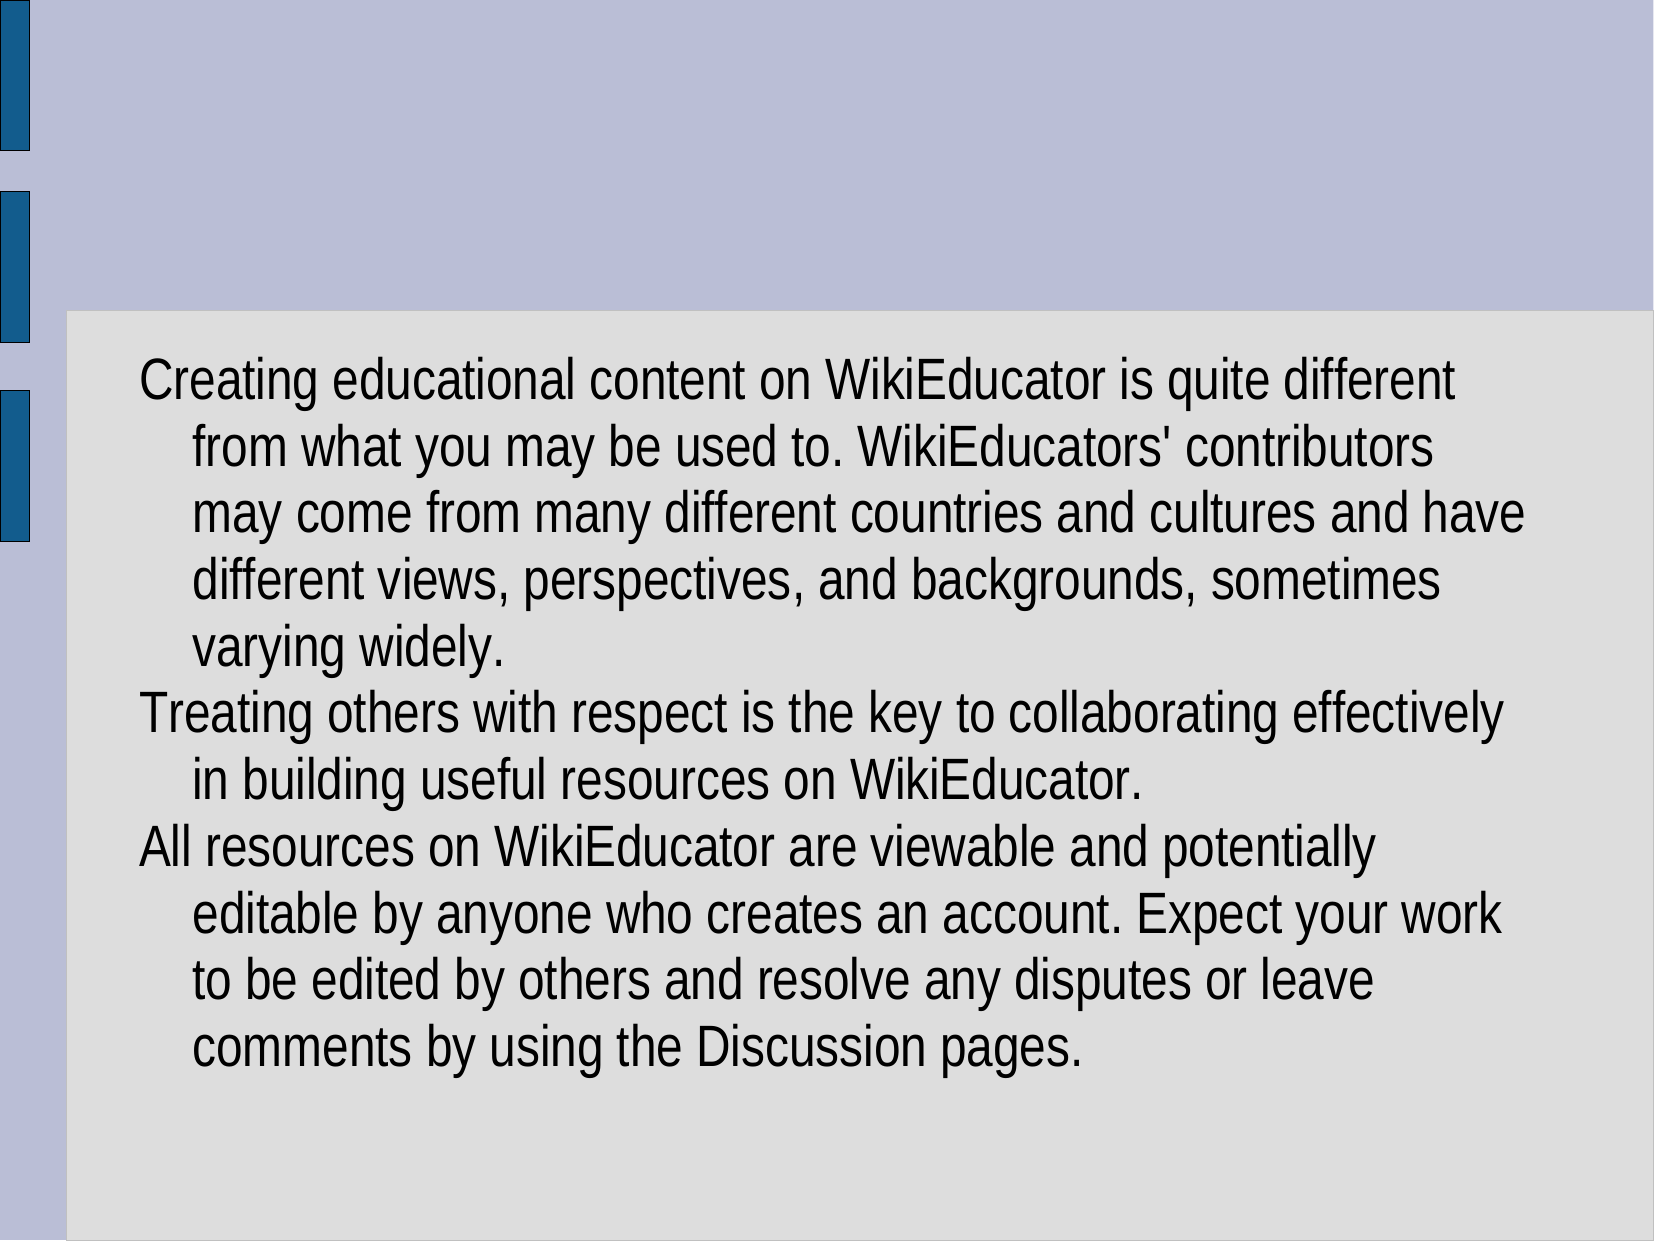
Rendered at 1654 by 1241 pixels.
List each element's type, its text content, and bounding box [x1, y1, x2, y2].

list Creating educational content on WikiEducator is quite different from what you may be used to. WikiEducators' contributors may come from many different countries and cultures and have different views, perspectives, and backgrounds, sometimes varying widely. Treating others with respect is the key to collaborating effectively in building useful resources on WikiEducator. All resources on WikiEducator are viewable and potentially editable by anyone who creates an account. Expect your work to be edited by others and resolve any disputes or leave comments by using the Discussion pages. [121, 344, 1534, 1127]
